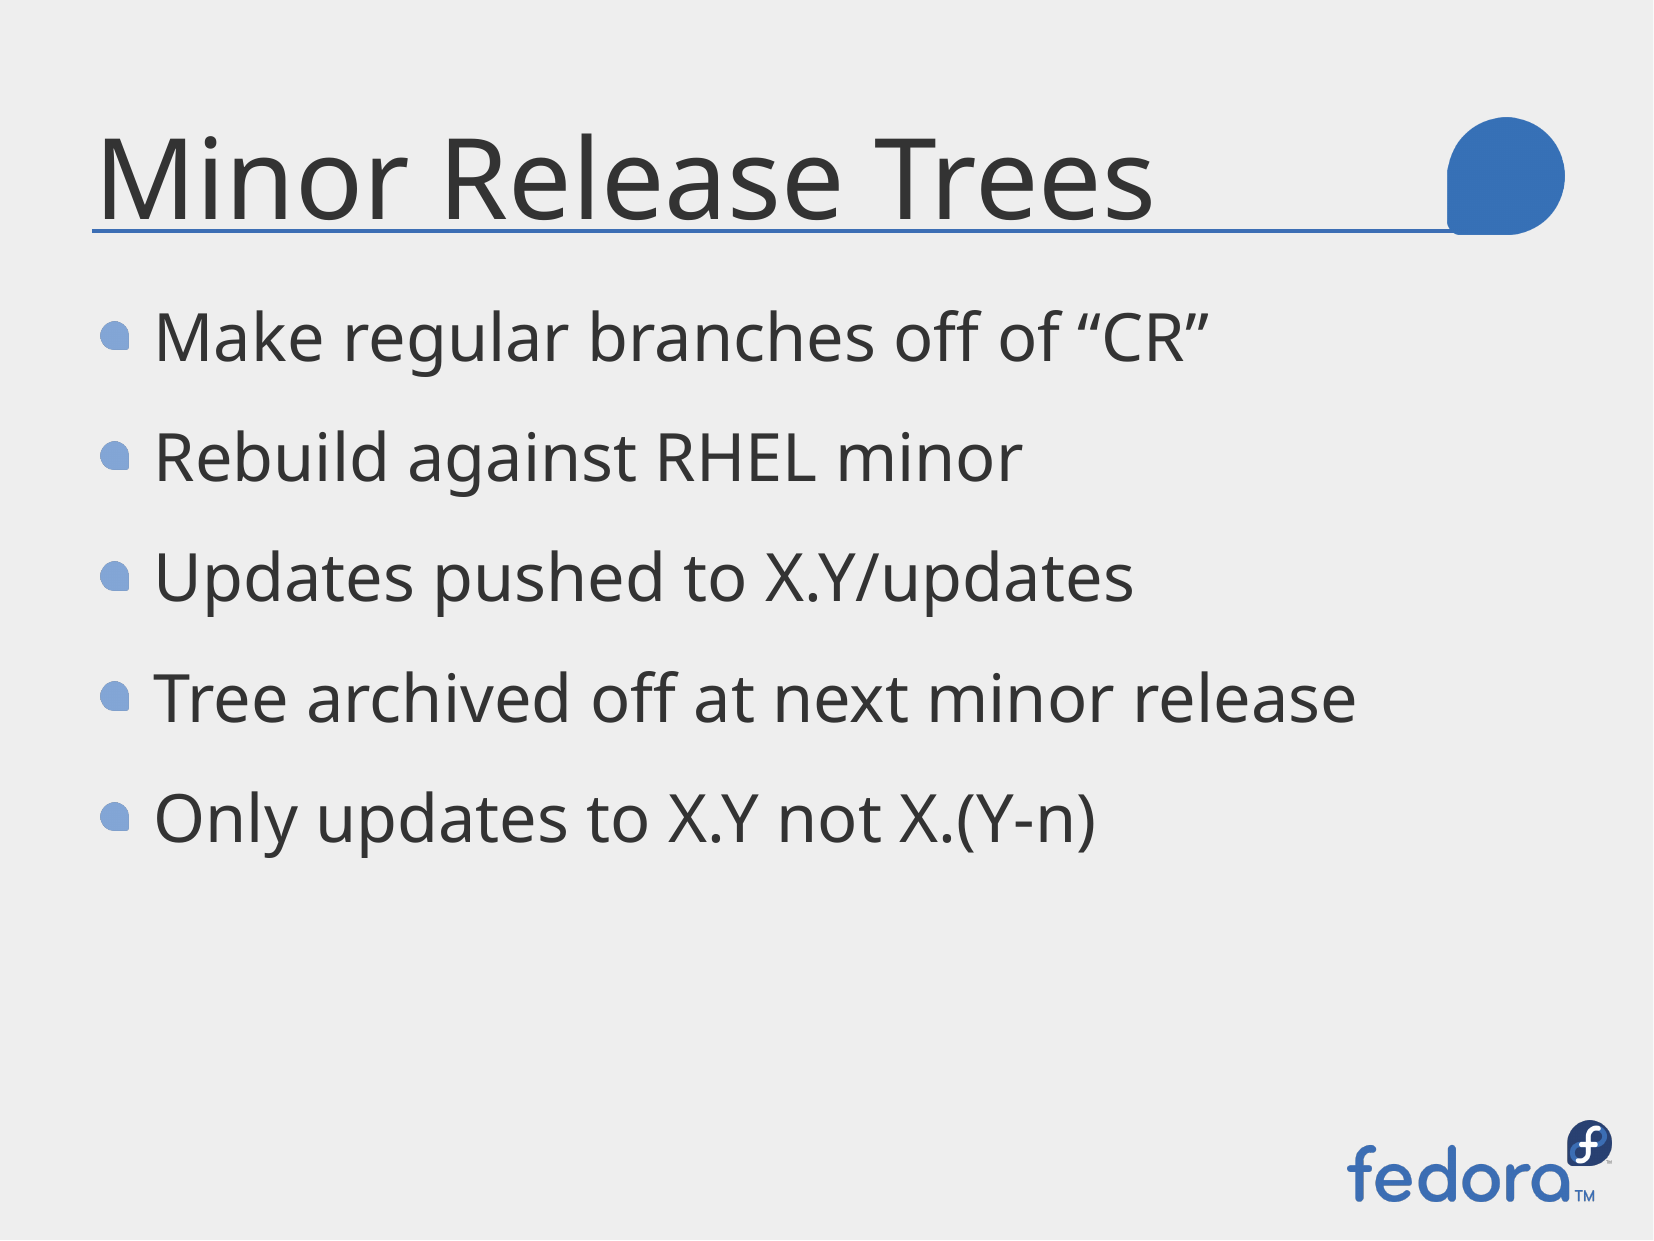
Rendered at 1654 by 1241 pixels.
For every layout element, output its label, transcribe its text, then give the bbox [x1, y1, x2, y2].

list Make regular branches off of “CR” Rebuild against RHEL minor Updates pushed to X.Y/updates Tree archived off at next minor release Only updates to X.Y not X.(Y-n) [82, 290, 1571, 1103]
title Minor Release Trees [94, 100, 1426, 251]
picture [1347, 1120, 1612, 1202]
picture [1447, 117, 1565, 235]
